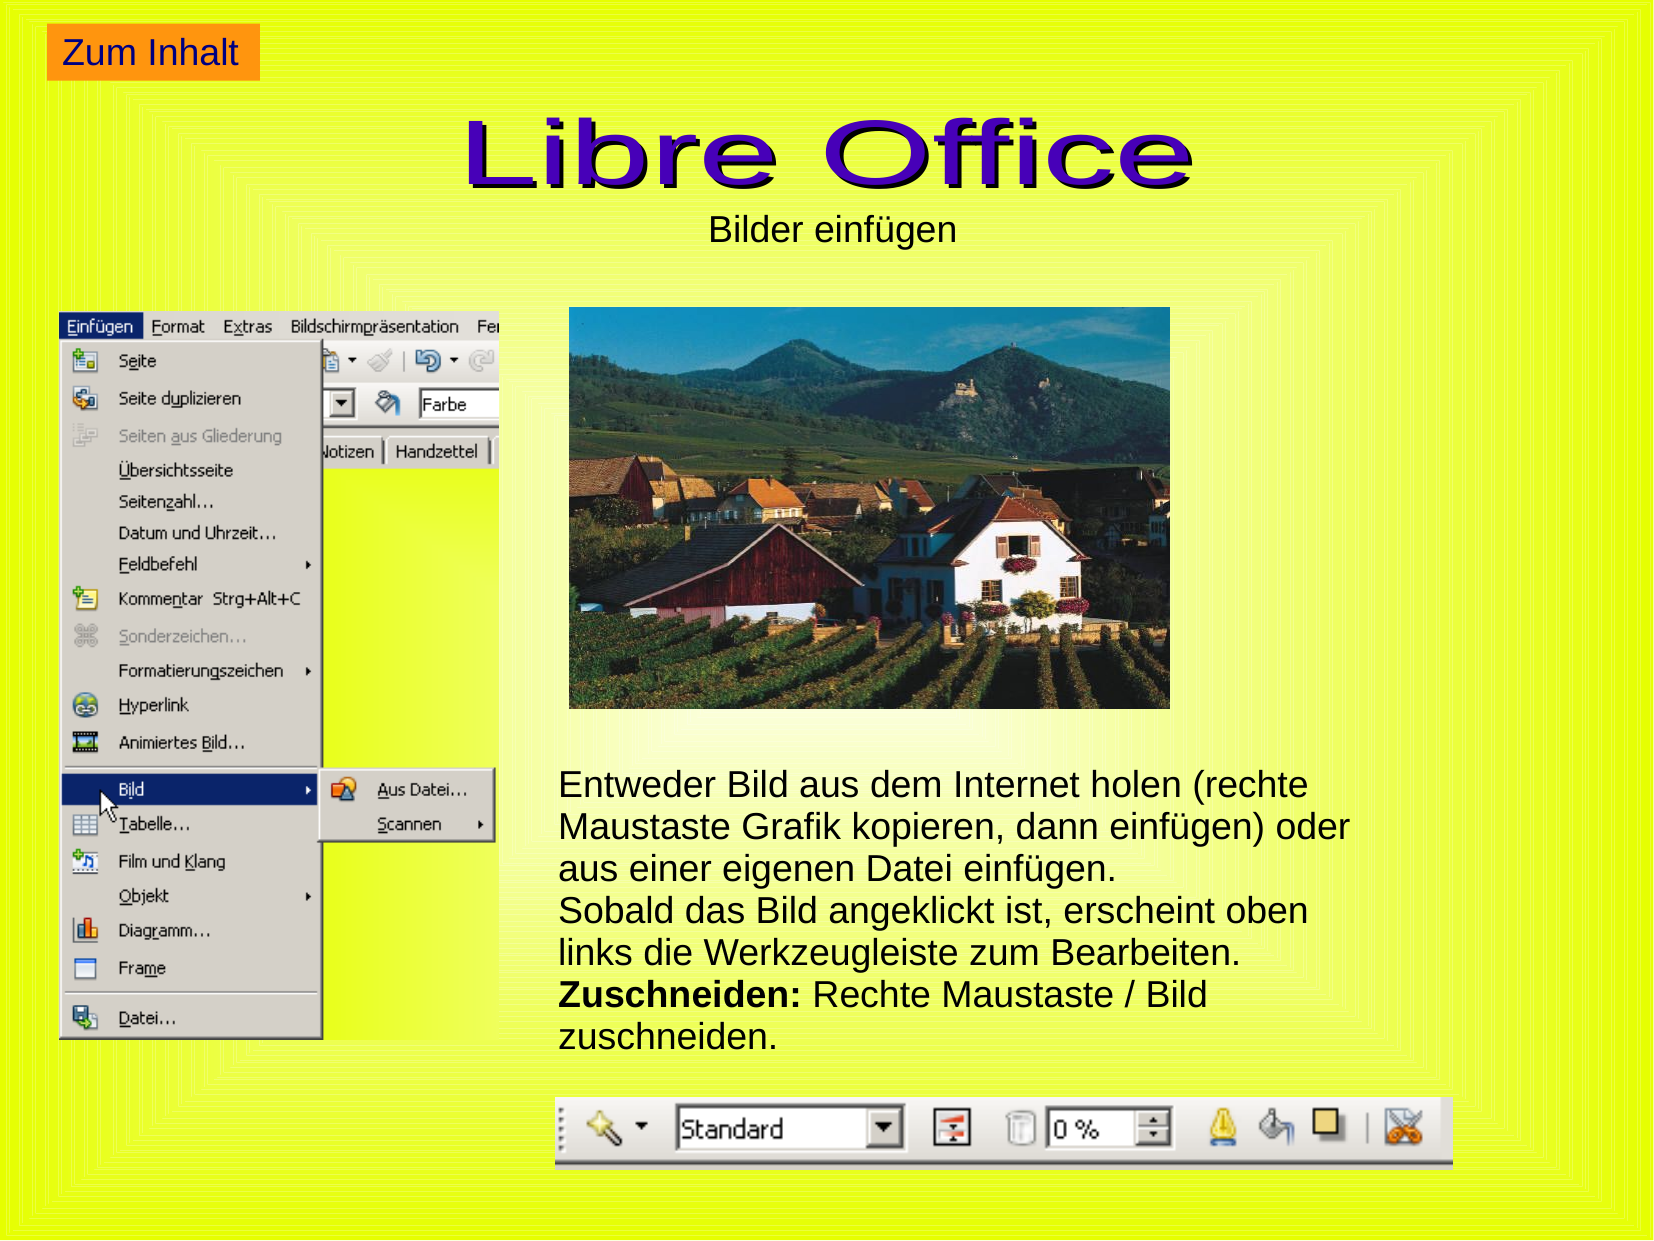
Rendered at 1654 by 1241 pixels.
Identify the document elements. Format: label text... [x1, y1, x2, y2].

text_box Entweder Bild aus dem Internet holen (rechte Maustaste Grafik kopieren, dann einfügen) oder aus einer eigenen Datei einfügen. Sobald das Bild angeklickt ist, erscheint oben links die Werkzeugleiste zum Bearbeiten. Zuschneiden: Rechte Maustaste / Bild zuschneiden. [543, 755, 1371, 1151]
title Libre Office [82, 49, 1571, 257]
text_box Bilder einfügen [460, 201, 1205, 259]
picture [59, 311, 499, 1040]
text_box Zum Inhalt [47, 23, 260, 81]
picture [555, 1097, 1453, 1170]
picture [569, 307, 1170, 710]
